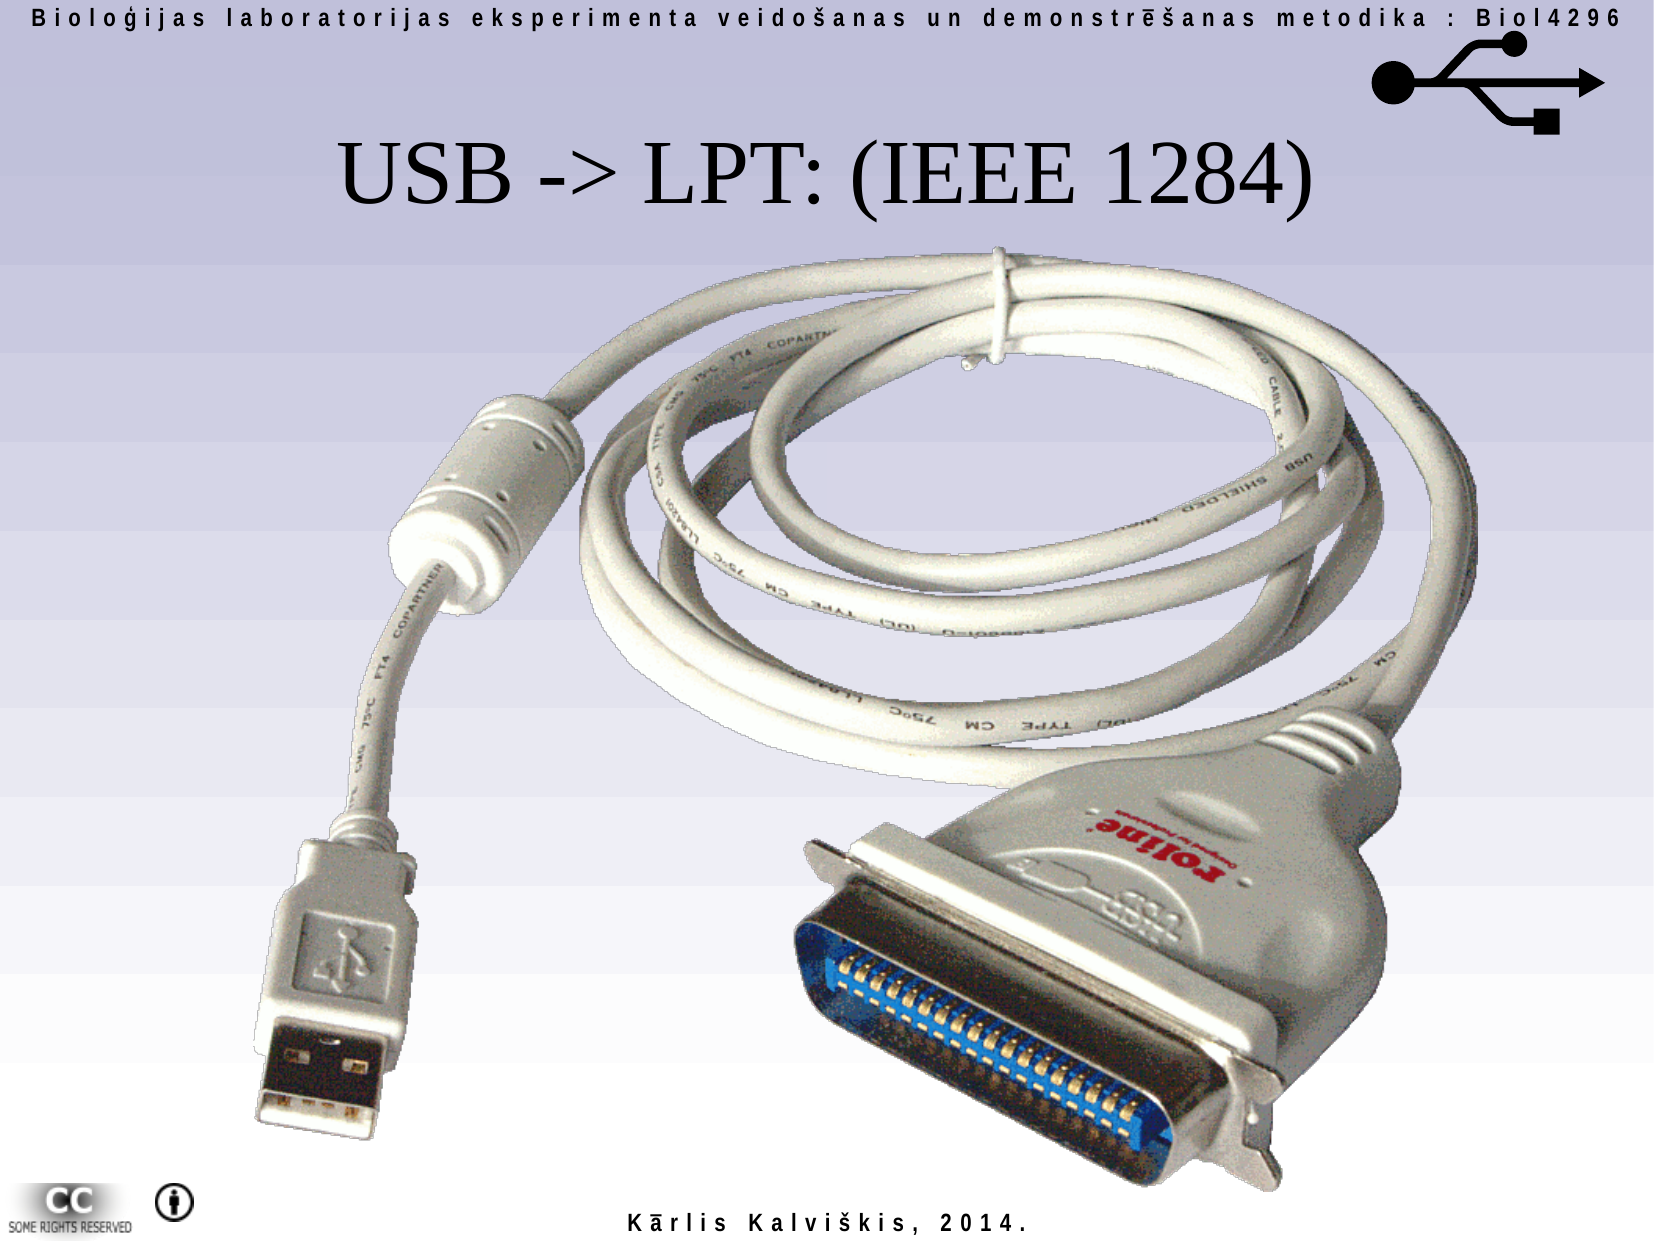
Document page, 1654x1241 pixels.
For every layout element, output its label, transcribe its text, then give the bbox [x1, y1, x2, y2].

picture [0, 0, 1654, 1241]
title USB -> LPT: (IEEE 1284) [29, 49, 1625, 296]
text_box [1371, 30, 1606, 135]
